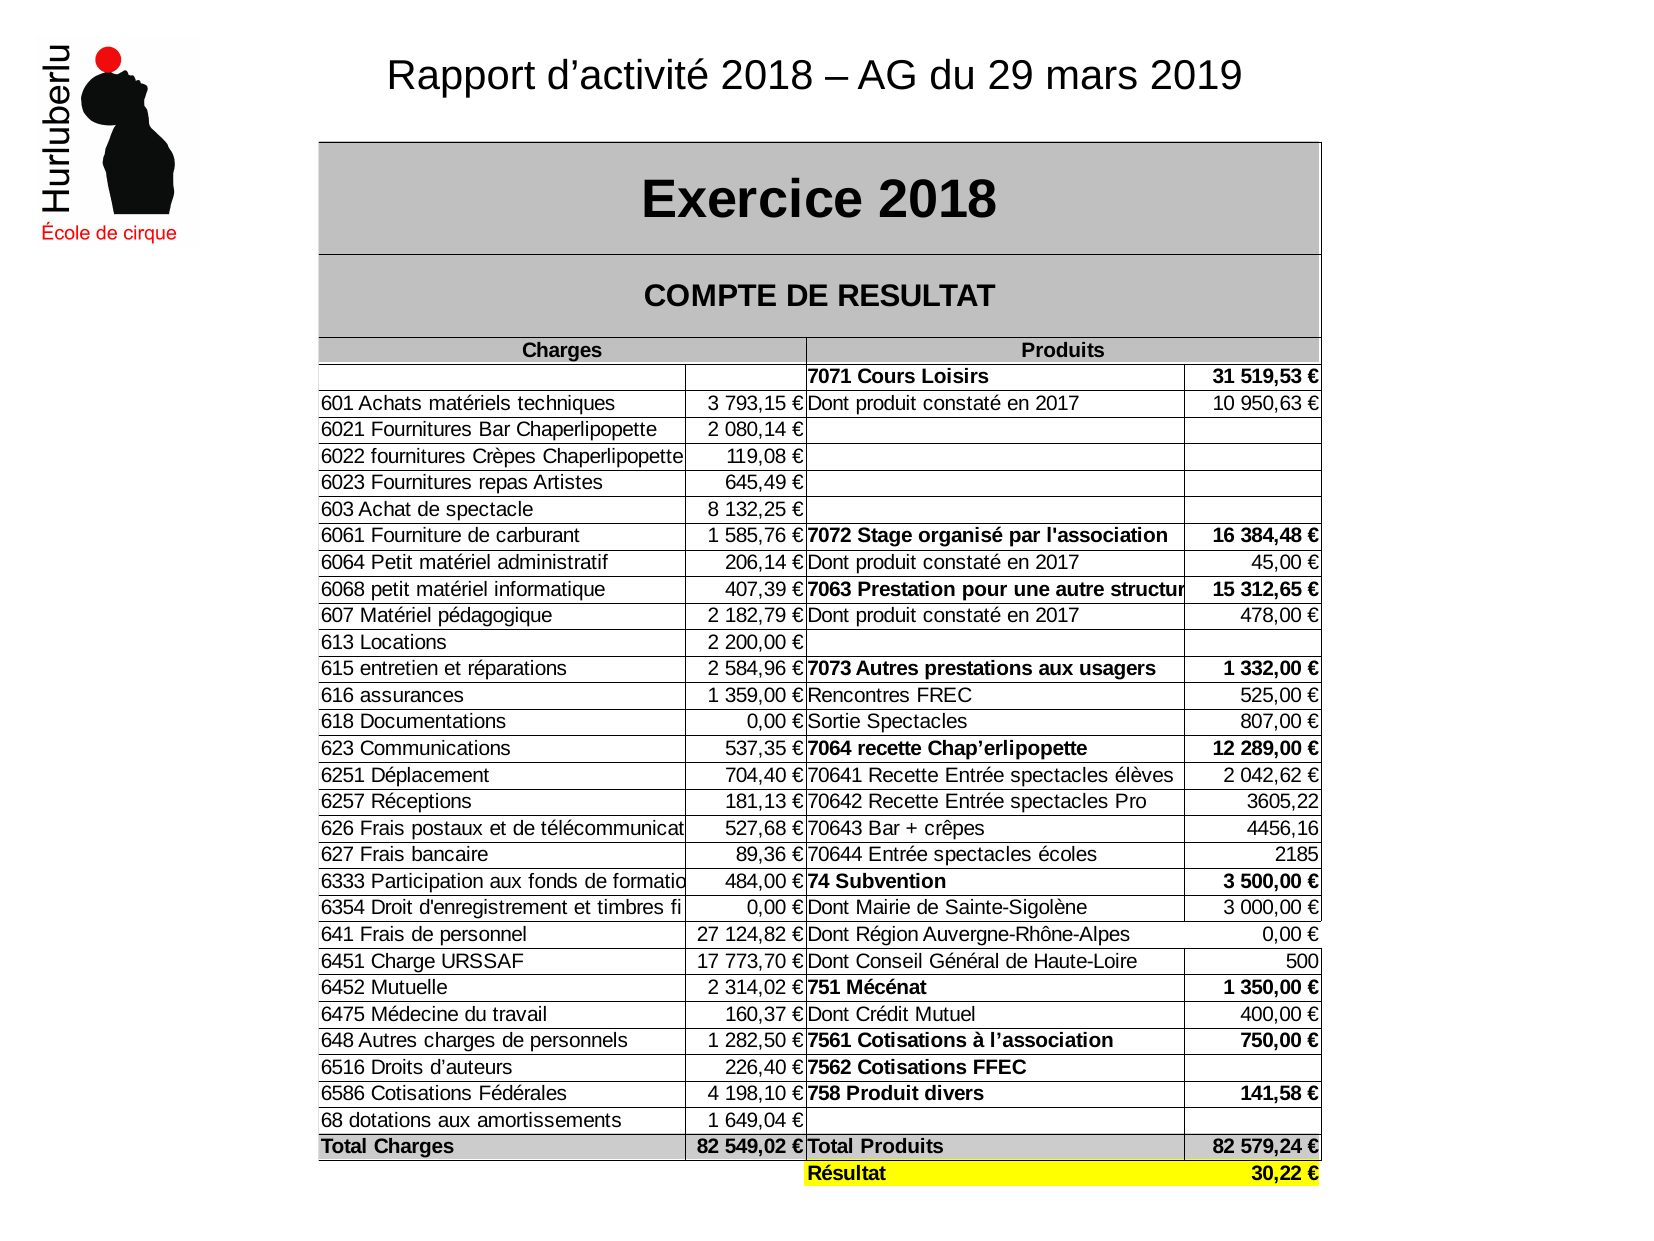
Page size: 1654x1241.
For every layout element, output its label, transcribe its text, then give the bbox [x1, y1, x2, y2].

title Rapport d’activité 2018 – AG du 29 mars 2019 5/ Bilan financier [70, 23, 1559, 248]
picture [35, 35, 201, 249]
chart [318, 141, 1323, 1191]
